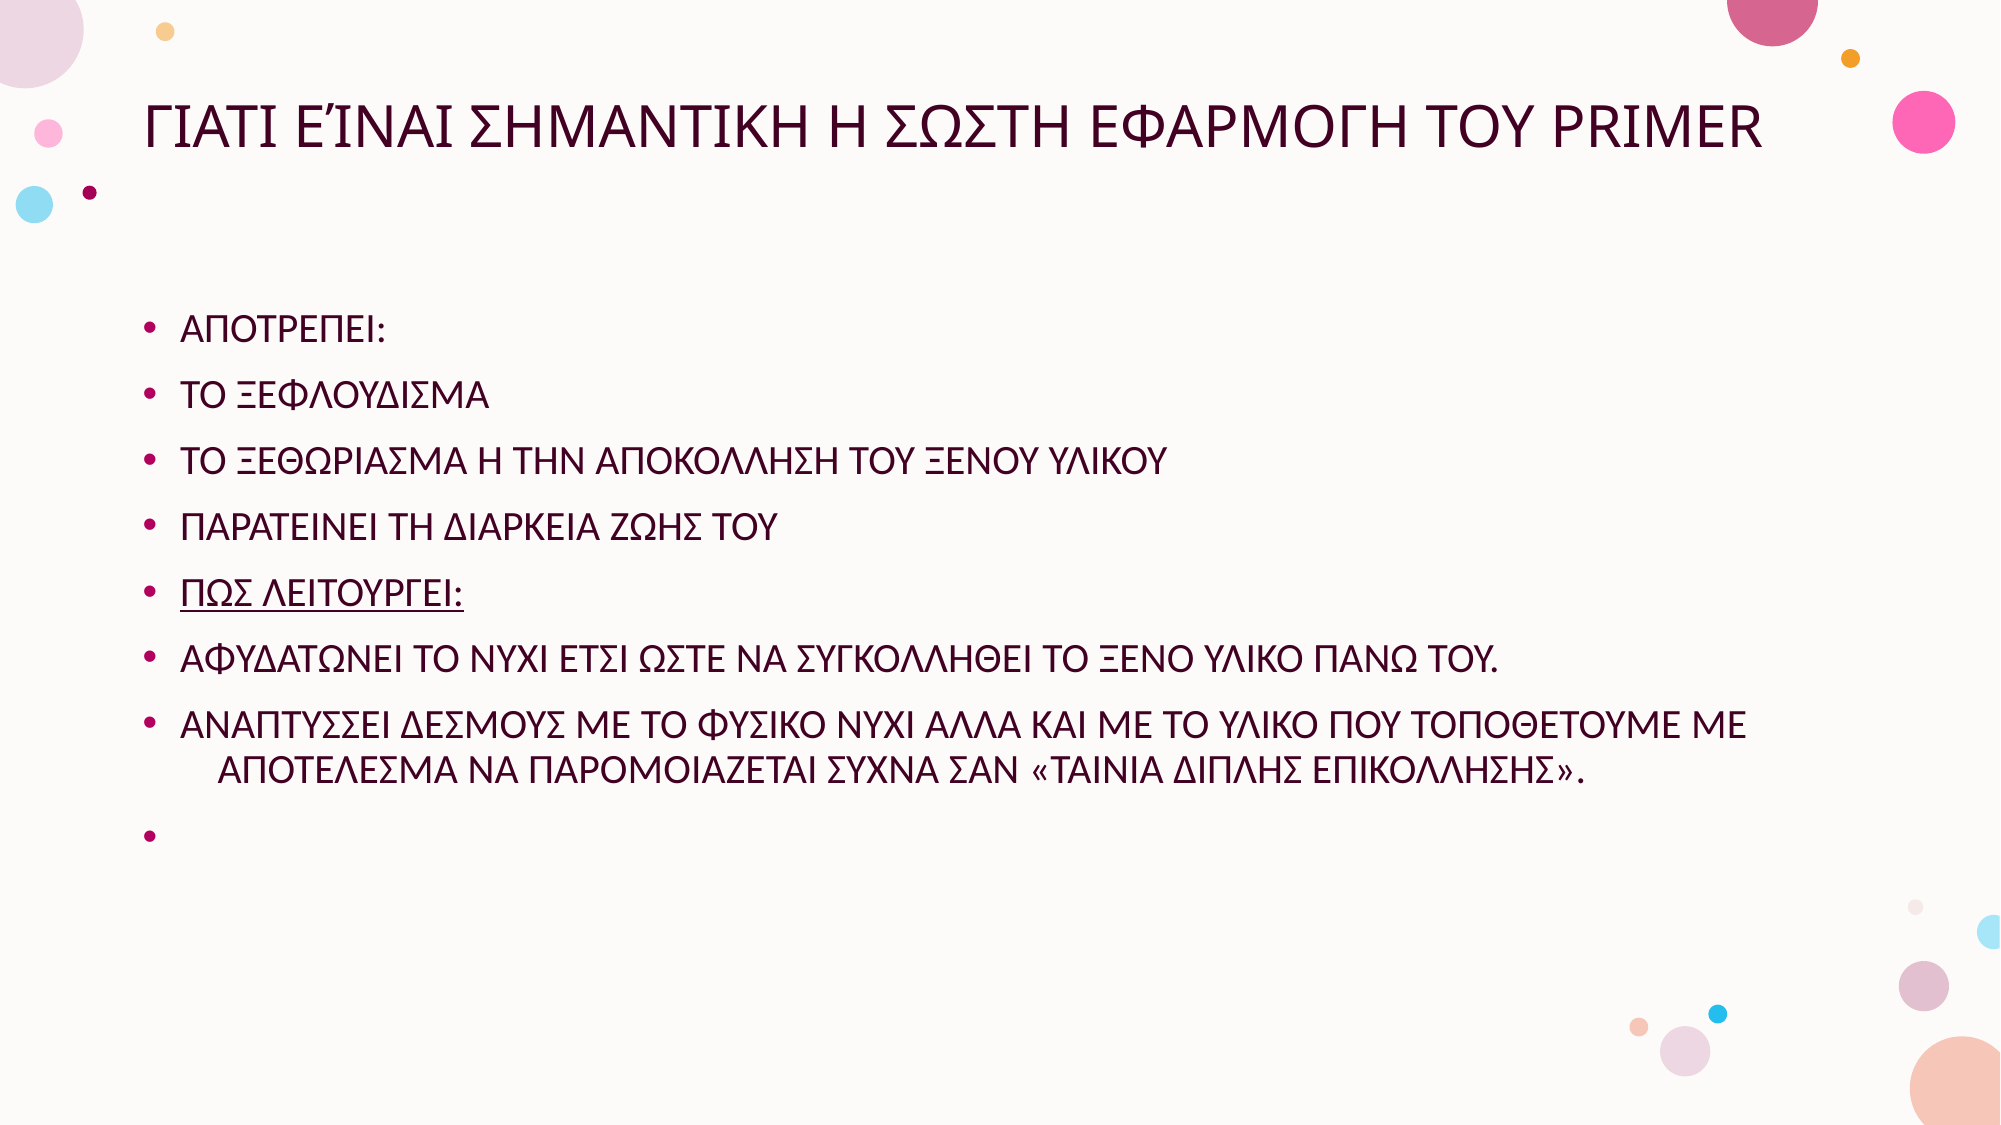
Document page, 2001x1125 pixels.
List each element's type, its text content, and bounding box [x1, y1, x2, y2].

title ΓΙΑΤΙ ΕΊΝΑΙ ΣΗΜΑΝΤΙΚΗ Η ΣΩΣΤΗ ΕΦΑΡΜΟΓΗ ΤΟΥ PRIMER [127, 59, 1877, 197]
list ΑΠΟΤΡΕΠΕΙ: ΤΟ ΞΕΦΛΟΥΔΙΣΜΑ ΤΟ ΞΕΘΩΡΙΑΣΜΑ Ή ΤΗΝ ΑΠΟΚΟΛΛΗΣΗ ΤΟΥ ΞΕΝΟΥ ΥΛΙΚΟΥ ΠΑΡΑΤΕΙΝΕΙ ΤΗ ΔΙΑΡΚΕΙΑ ΖΩΗΣ ΤΟΥ ΠΩΣ ΛΕΙΤΟΥΡΓΕΙ: ΑΦΥΔΑΤΩΝΕΙ ΤΟ ΝΥΧΙ ΕΤΣΙ ΏΣΤΕ ΝΑ ΣΥΓΚΟΛΛΗΘΕΙ ΤΟ ΞΕΝΟ ΥΛΙΚΟ ΠΑΝΩ ΤΟΥ. ΑΝΑΠΤΥΣΣΕΙ ΔΕΣΜΟΥΣ ΜΕ ΤΟ ΦΥΣΙΚΟ ΝΥΧΙ ΑΛΛΑ ΚΑΙ ΜΕ ΤΟ ΥΛΙΚΟ ΠΟΥ ΤΟΠΟΘΕΤΟΥΜΕ ΜΕ ΑΠΟΤΕΛΕΣΜΑ ΝΑ ΠΑΡΟΜΟΙΑΖΕΤΑΙ ΣΥΧΝΑ ΣΑΝ «ΤΑΙΝΙΑ ΔΙΠΛΗΣ ΕΠΙΚΟΛΛΗΣΗΣ». [127, 299, 1877, 876]
